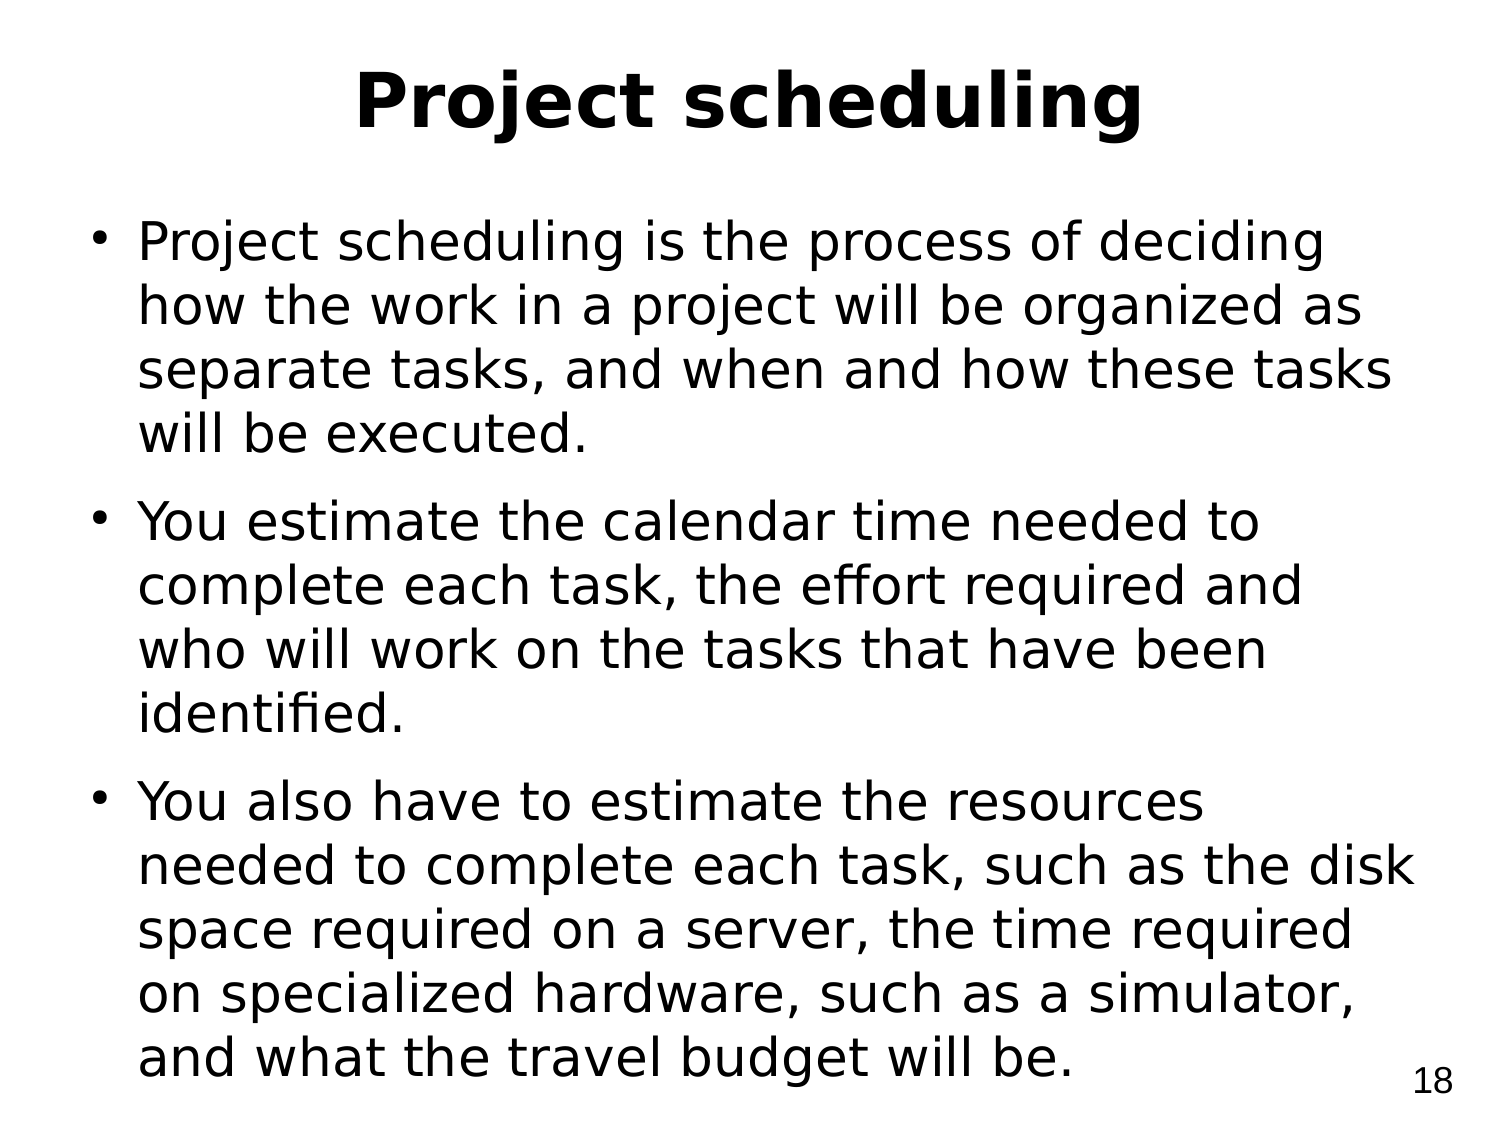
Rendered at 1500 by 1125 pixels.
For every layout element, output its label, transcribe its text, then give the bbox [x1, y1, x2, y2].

list Project scheduling is the process of deciding how the work in a project will be organized as separate tasks, and when and how these tasks will be executed. You estimate the calendar time needed to complete each task, the effort required and who will work on the tasks that have been identified. You also have to estimate the resources needed to complete each task, such as the disk space required on a server, the time required on specialized hardware, such as a simulator, and what the travel budget will be. [75, 206, 1425, 1093]
title Project scheduling [75, 44, 1425, 177]
